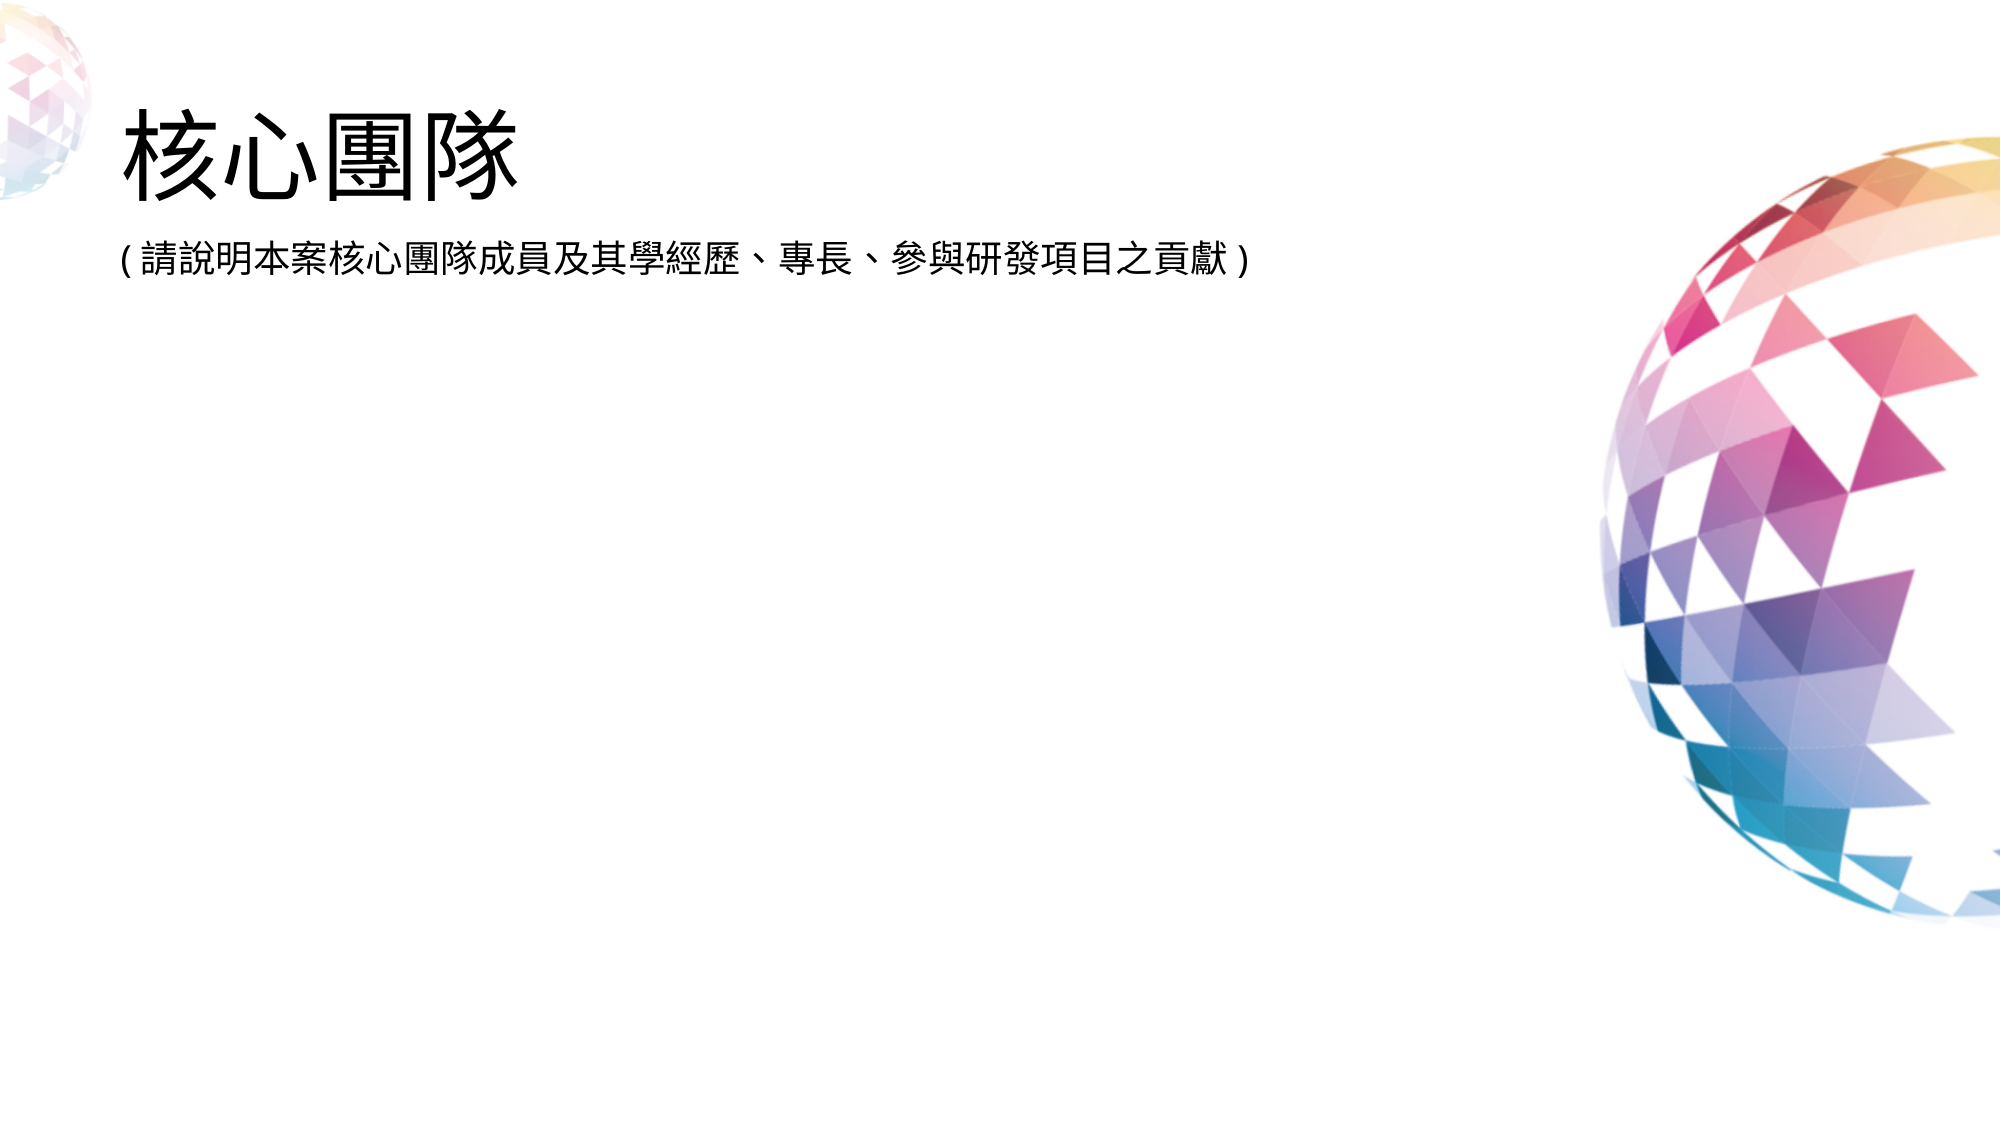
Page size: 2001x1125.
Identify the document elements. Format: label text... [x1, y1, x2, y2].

picture [0, 0, 2000, 1125]
text_box [137, 299, 1863, 1014]
text_box (請說明本案核心團隊成員及其學經歷、專長、參與研發項目之貢獻) [105, 227, 1415, 288]
text_box 核心團隊 [105, 85, 1119, 222]
